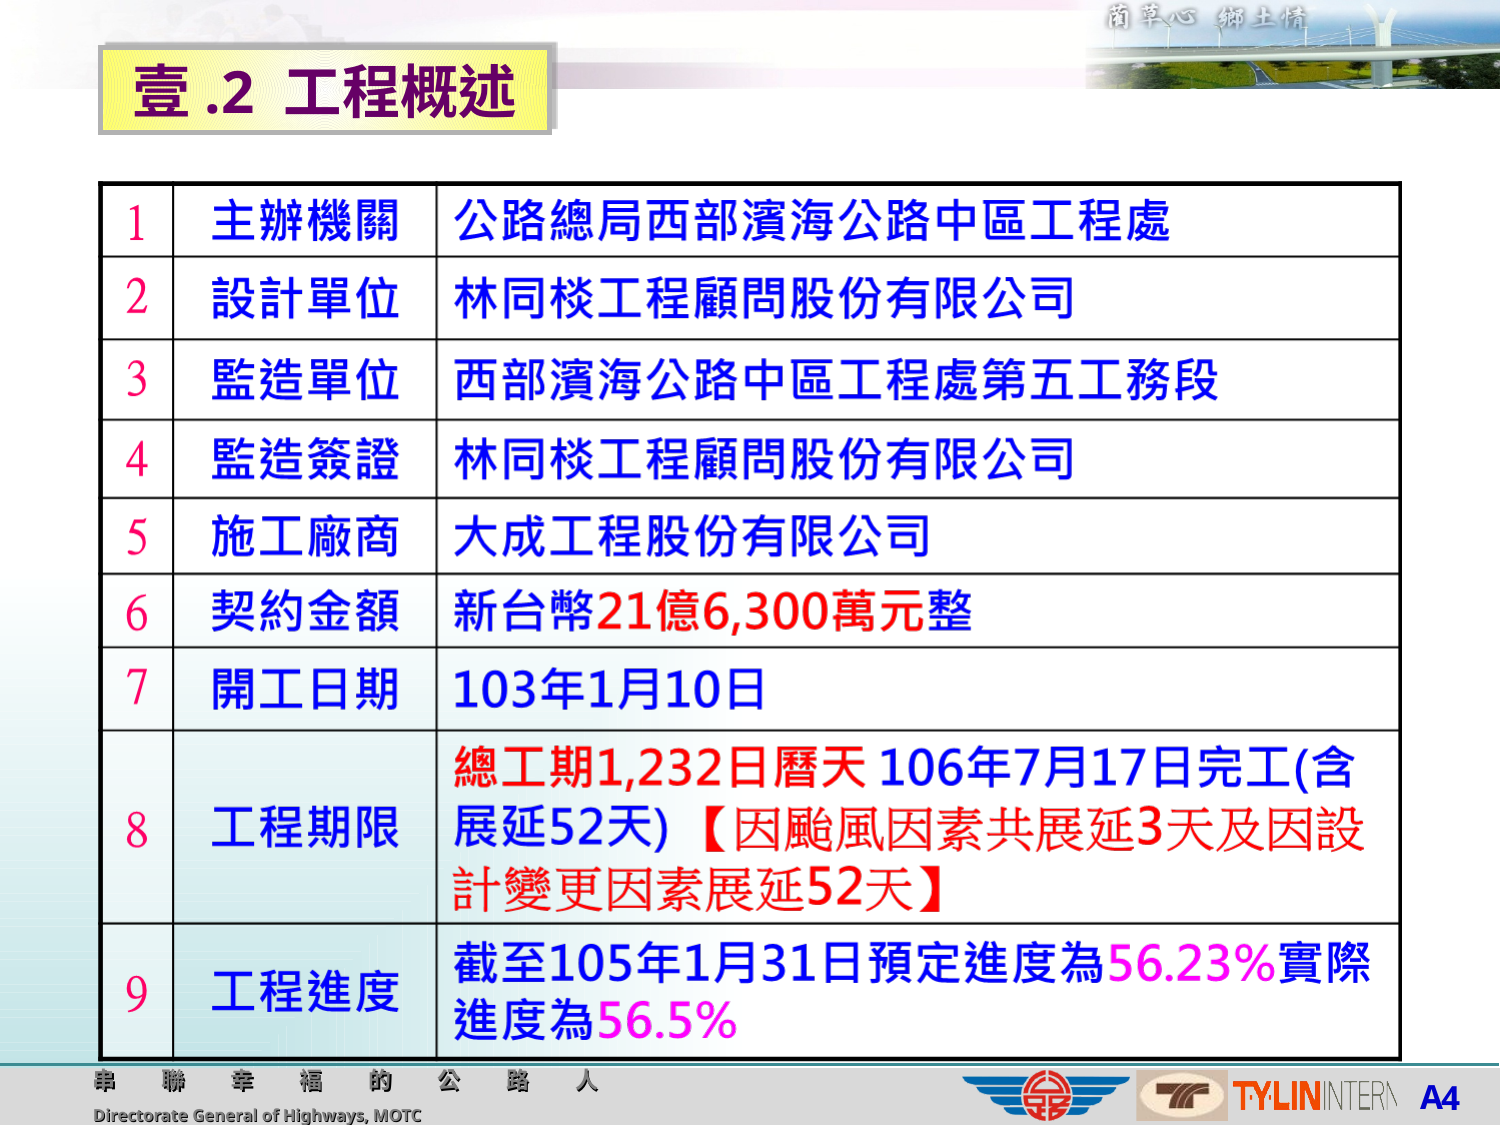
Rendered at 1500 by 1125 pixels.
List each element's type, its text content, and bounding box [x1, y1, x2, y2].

picture [95, 177, 1402, 1078]
text_box 壹.2 工程概述 [101, 48, 549, 133]
